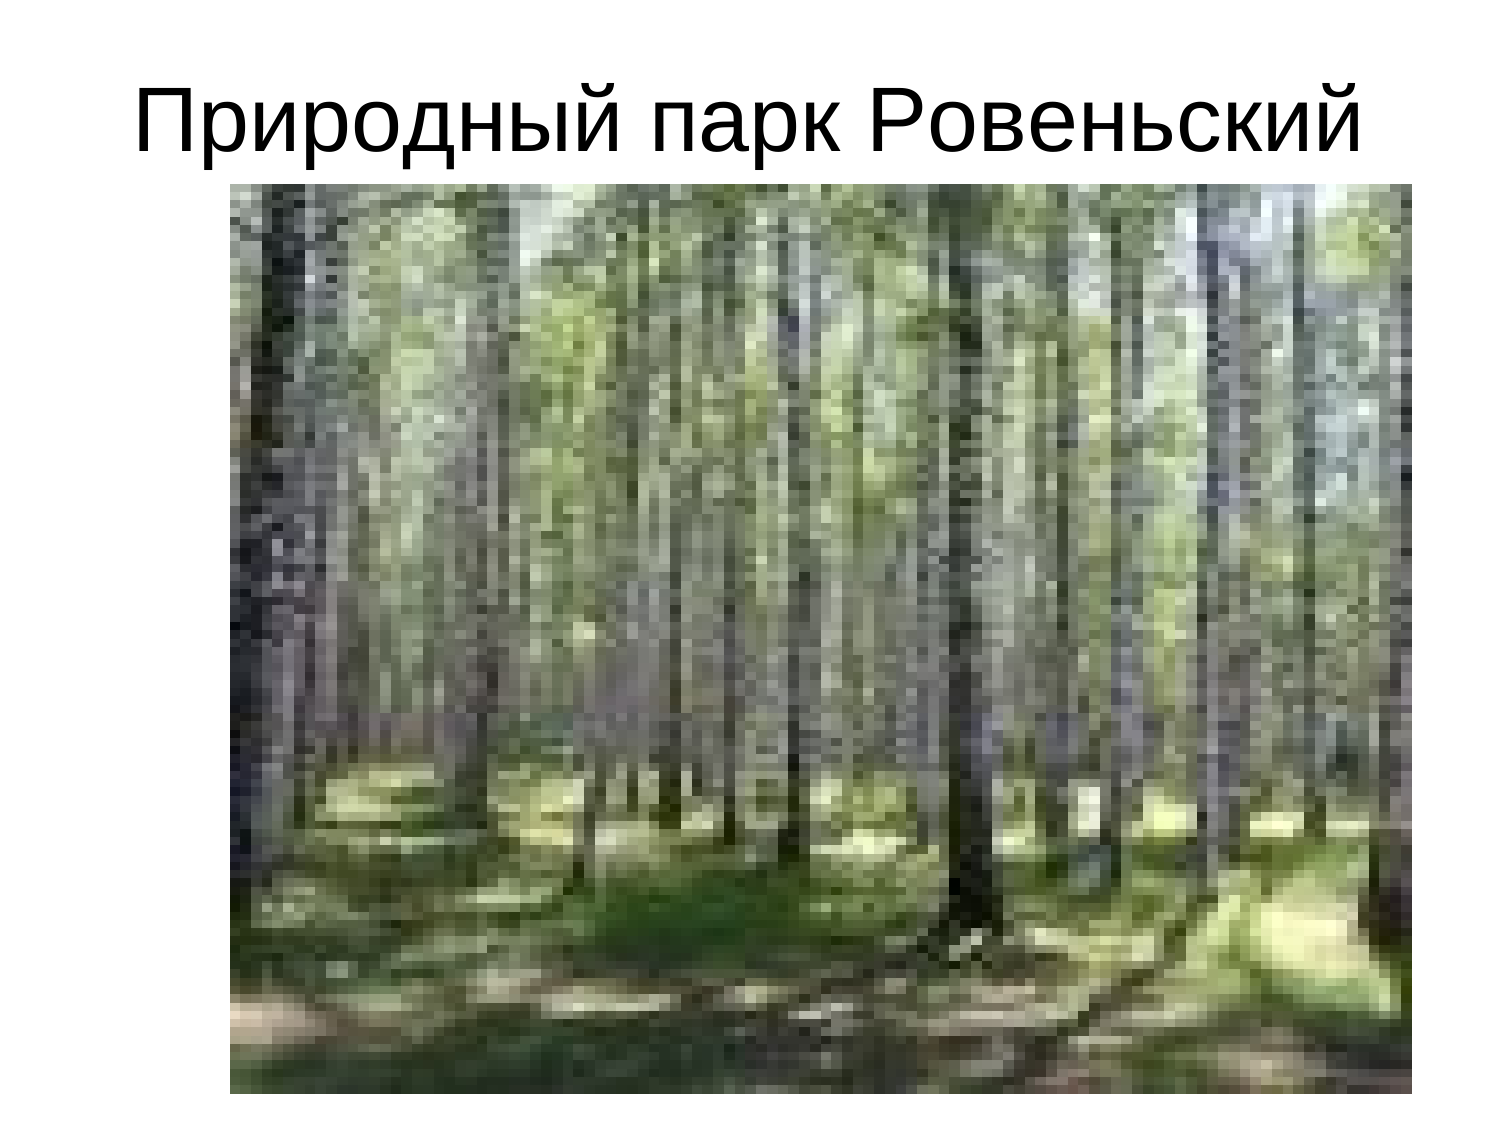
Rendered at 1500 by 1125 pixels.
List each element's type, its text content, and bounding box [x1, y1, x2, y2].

title Природный парк Ровеньский [75, 45, 1426, 185]
picture [230, 184, 1412, 1094]
